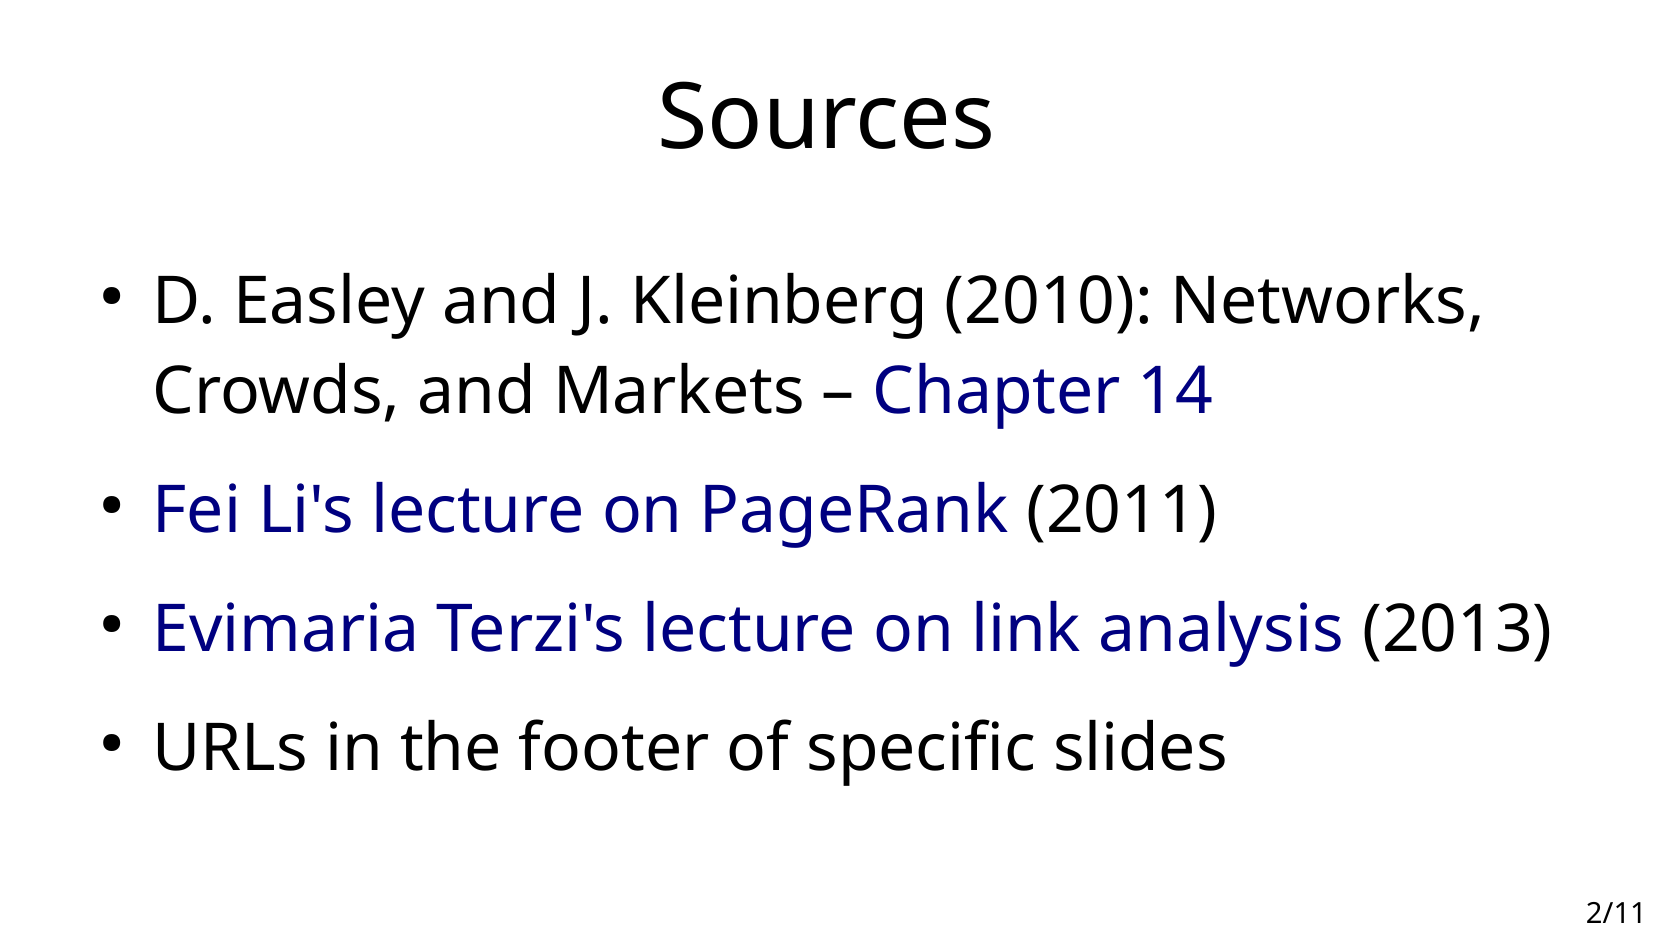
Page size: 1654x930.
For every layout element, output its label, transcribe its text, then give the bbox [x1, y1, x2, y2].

title Sources [82, 1, 1571, 225]
list D. Easley and J. Kleinberg (2010): Networks, Crowds, and Markets – Chapter 14 Fei Li's lecture on PageRank (2011) Evimaria Terzi's lecture on link analysis (2013) URLs in the footer of specific slides [82, 252, 1571, 793]
